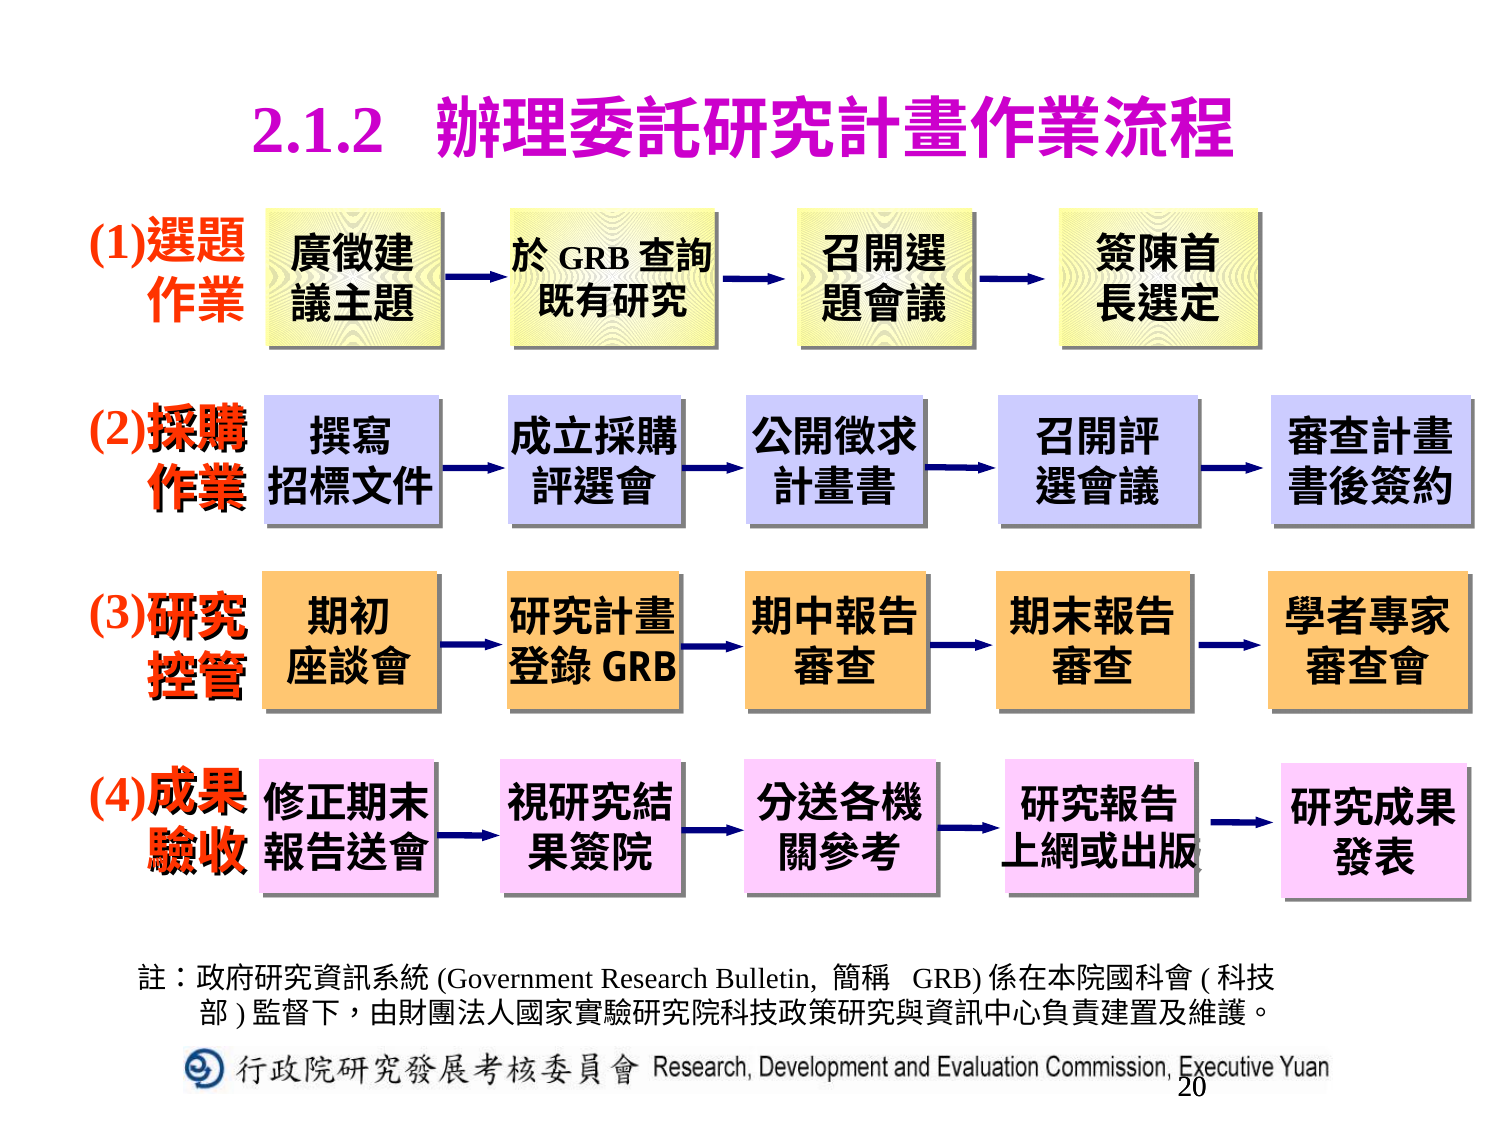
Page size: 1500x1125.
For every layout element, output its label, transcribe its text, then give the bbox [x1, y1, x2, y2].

text_box 選題作業 [146, 208, 259, 328]
text_box 2.1.2 辦理委託研究計畫作業流程 [112, 54, 1376, 161]
text_box 召開選 題會議 [797, 208, 972, 346]
text_box 撰寫 招標文件 [264, 395, 439, 524]
text_box 分送各機 關參考 [744, 759, 936, 893]
text_box 研究報告 上網或出版 [1005, 759, 1194, 893]
text_box 期中報告 審查 [745, 571, 926, 709]
text_box (2) [88, 394, 214, 455]
text_box 期末報告 審查 [996, 571, 1190, 709]
text_box 註：政府研究資訊系統(Government Research Bulletin, 簡稱 GRB)係在本院國科會(科技部)監督下，由財團法人國家實驗研究院科技政策研究與資訊中心負責建置及維護。 [122, 952, 1323, 1039]
text_box (4) [88, 760, 214, 821]
text_box 採購作業 [146, 395, 259, 516]
text_box (3) [88, 578, 214, 639]
text_box 成果驗收 [146, 758, 259, 879]
text_box 於GRB查詢 既有研究 [510, 208, 715, 346]
text_box 修正期末 報告送會 [259, 759, 434, 893]
text_box 召開評 選會議 [998, 395, 1198, 524]
text_box 成立採購 評選會 [508, 395, 681, 524]
text_box (1) [88, 208, 214, 268]
text_box 公開徵求 計畫書 [746, 395, 923, 524]
text_box 審查計畫 書後簽約 [1271, 395, 1471, 524]
text_box 期初 座談會 [262, 571, 437, 709]
text_box 廣徵建 議主題 [266, 208, 441, 346]
text_box 簽陳首 長選定 [1059, 208, 1258, 346]
text_box 研究成果 發表 [1281, 763, 1467, 898]
text_box 研究計畫 登錄GRB [507, 571, 679, 709]
text_box [1162, 1025, 1476, 1101]
text_box 學者專家 審查會 [1268, 571, 1468, 709]
text_box 研究控管 [146, 583, 259, 703]
text_box 視研究結 果簽院 [500, 759, 681, 893]
